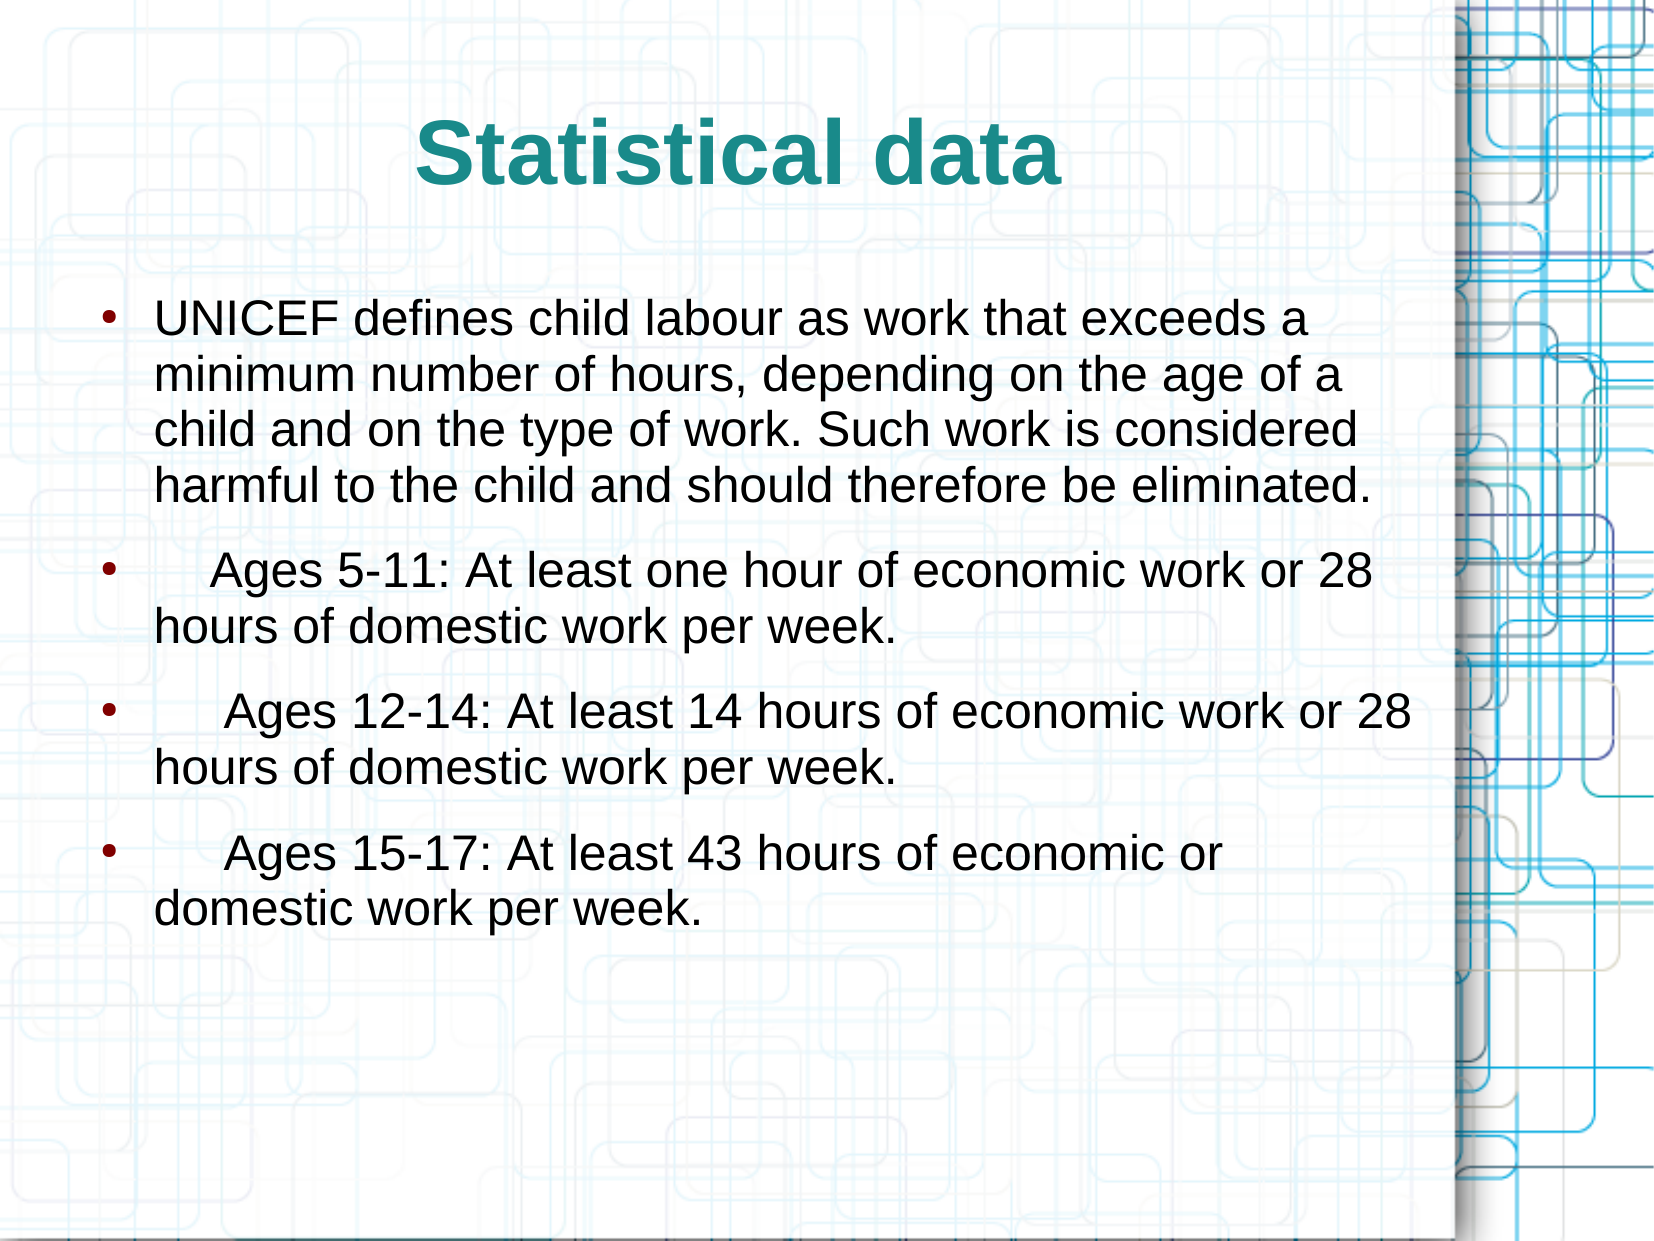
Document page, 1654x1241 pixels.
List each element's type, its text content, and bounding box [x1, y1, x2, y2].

list UNICEF defines child labour as work that exceeds a minimum number of hours, depending on the age of a child and on the type of work. Such work is considered harmful to the child and should therefore be eliminated. Ages 5-11: At least one hour of economic work or 28 hours of domestic work per week. Ages 12-14: At least 14 hours of economic work or 28 hours of domestic work per week. Ages 15-17: At least 43 hours of economic or domestic work per week. [82, 290, 1418, 1094]
picture [0, 0, 1654, 1241]
title Statistical data [59, 56, 1418, 250]
